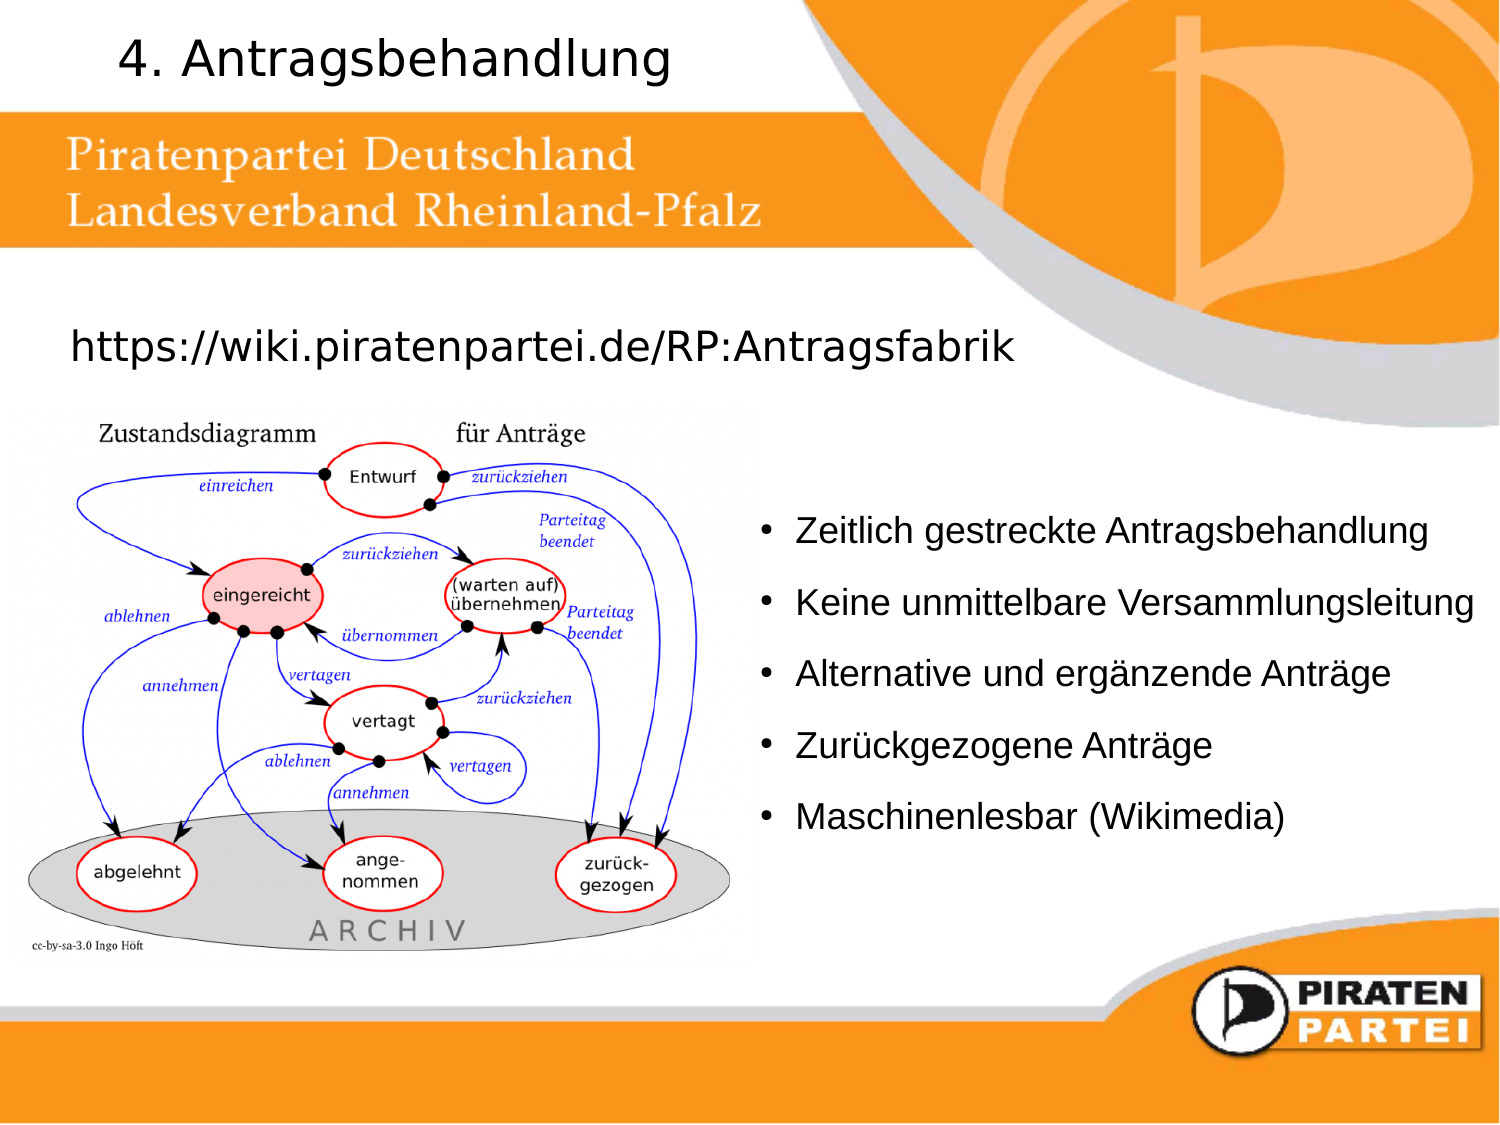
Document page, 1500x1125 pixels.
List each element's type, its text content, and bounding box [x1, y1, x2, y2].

text_box Zeitlich gestreckte Antragsbehandlung Keine unmittelbare Versammlungsleitung Alternative und ergänzende Anträge Zurückgezogene Anträge Maschinenlesbar (Wikimedia) [745, 502, 1491, 845]
picture [0, 0, 1500, 1125]
text_box https://wiki.piratenpartei.de/RP:Antragsfabrik [55, 315, 1031, 379]
title 4. Antragsbehandlung [23, 11, 768, 107]
